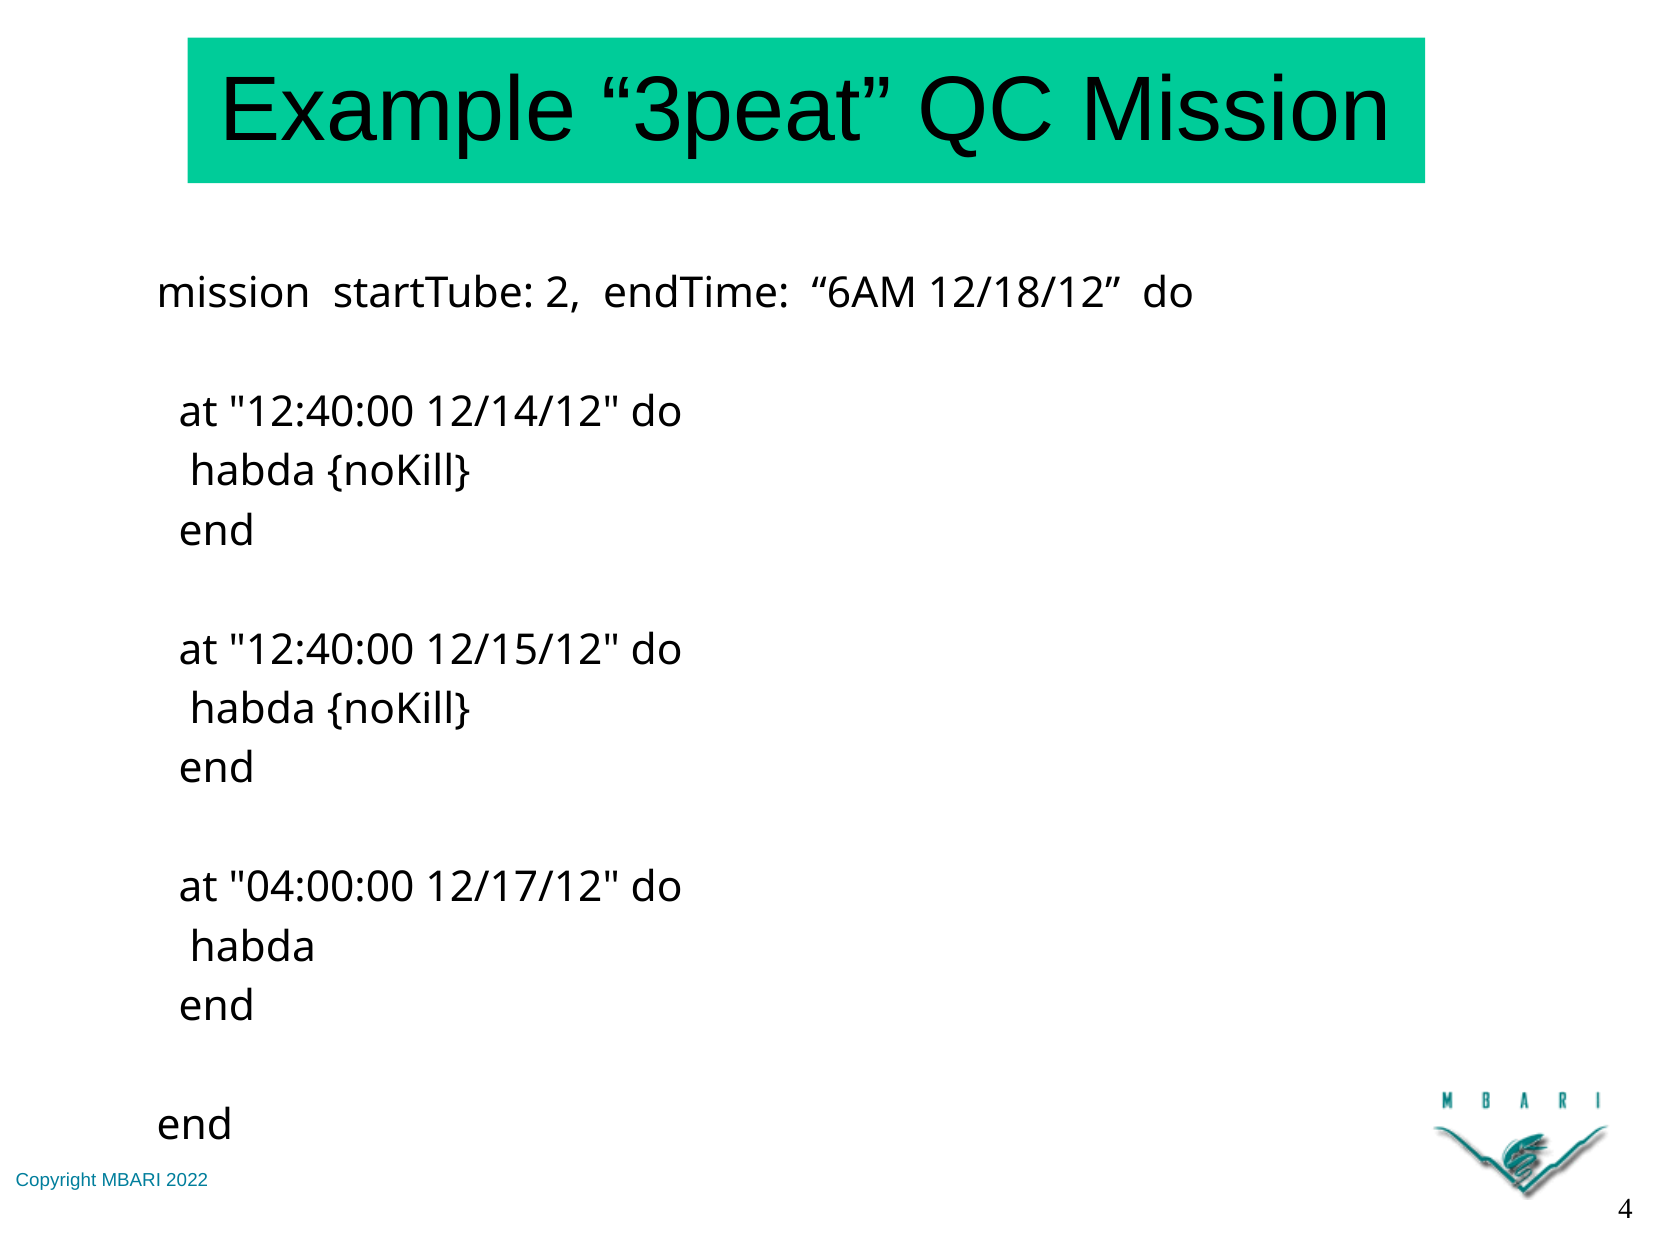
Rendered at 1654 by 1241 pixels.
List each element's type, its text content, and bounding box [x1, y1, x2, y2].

list [298, 932, 1654, 1241]
list mission startTube: 2, endTime: “6AM 12/18/12” do at "12:40:00 12/14/12" do habda {noKill} end at "12:40:00 12/15/12" do habda {noKill} end at "04:00:00 12/17/12" do habda end end [96, 262, 1501, 1166]
title Example “3peat” QC Mission [187, 37, 1426, 184]
